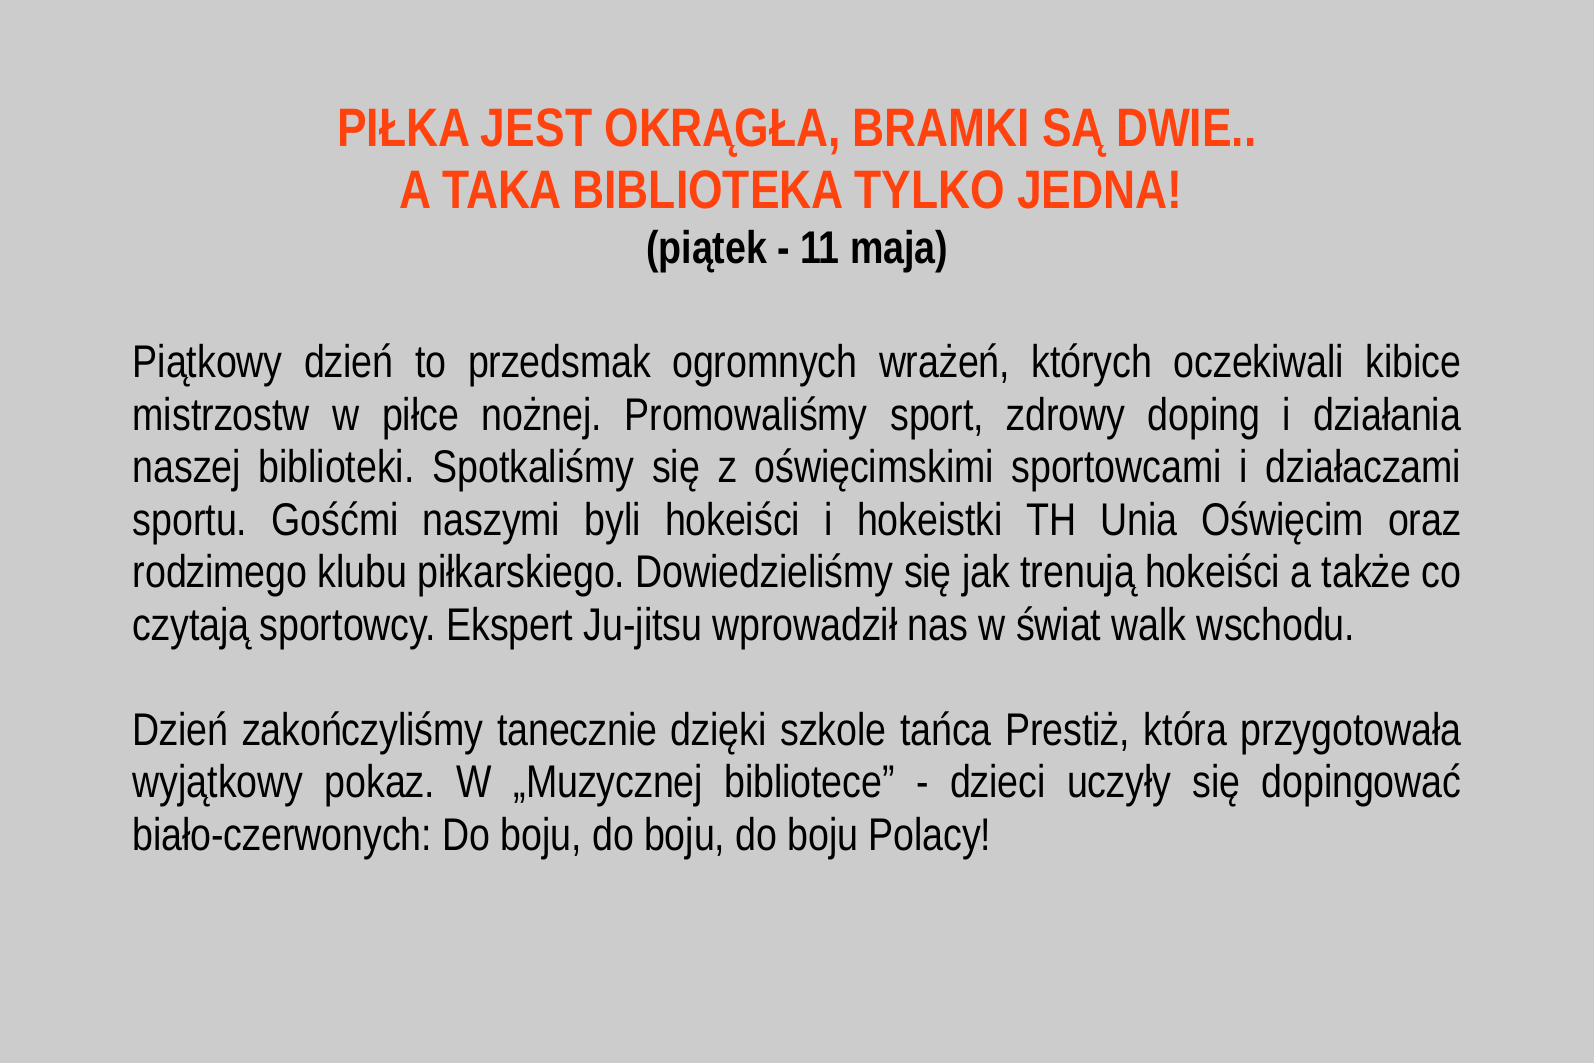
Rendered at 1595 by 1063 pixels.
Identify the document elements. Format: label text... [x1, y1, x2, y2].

text_box PIŁKA JEST OKRĄGŁA, BRAMKI SĄ DWIE.. A TAKA BIBLIOTEKA TYLKO JEDNA! (piątek - 11 maja) Piątkowy dzień to przedsmak ogromnych wrażeń, których oczekiwali kibice mistrzostw w piłce nożnej. Promowaliśmy sport, zdrowy doping i działania naszej biblioteki. Spotkaliśmy się z oświęcimskimi sportowcami i działaczami sportu. Gośćmi naszymi byli hokeiści i hokeistki TH Unia Oświęcim oraz rodzimego klubu piłkarskiego. Dowiedzieliśmy się jak trenują hokeiści a także co czytają sportowcy. Ekspert Ju-jitsu wprowadził nas w świat walk wschodu. Dzień zakończyliśmy tanecznie dzięki szkole tańca Prestiż, która przygotowała wyjątkowy pokaz. W „Muzycznej bibliotece” - dzieci uczyły się dopingować biało-czerwonych: Do boju, do boju, do boju Polacy! [118, 88, 1477, 861]
